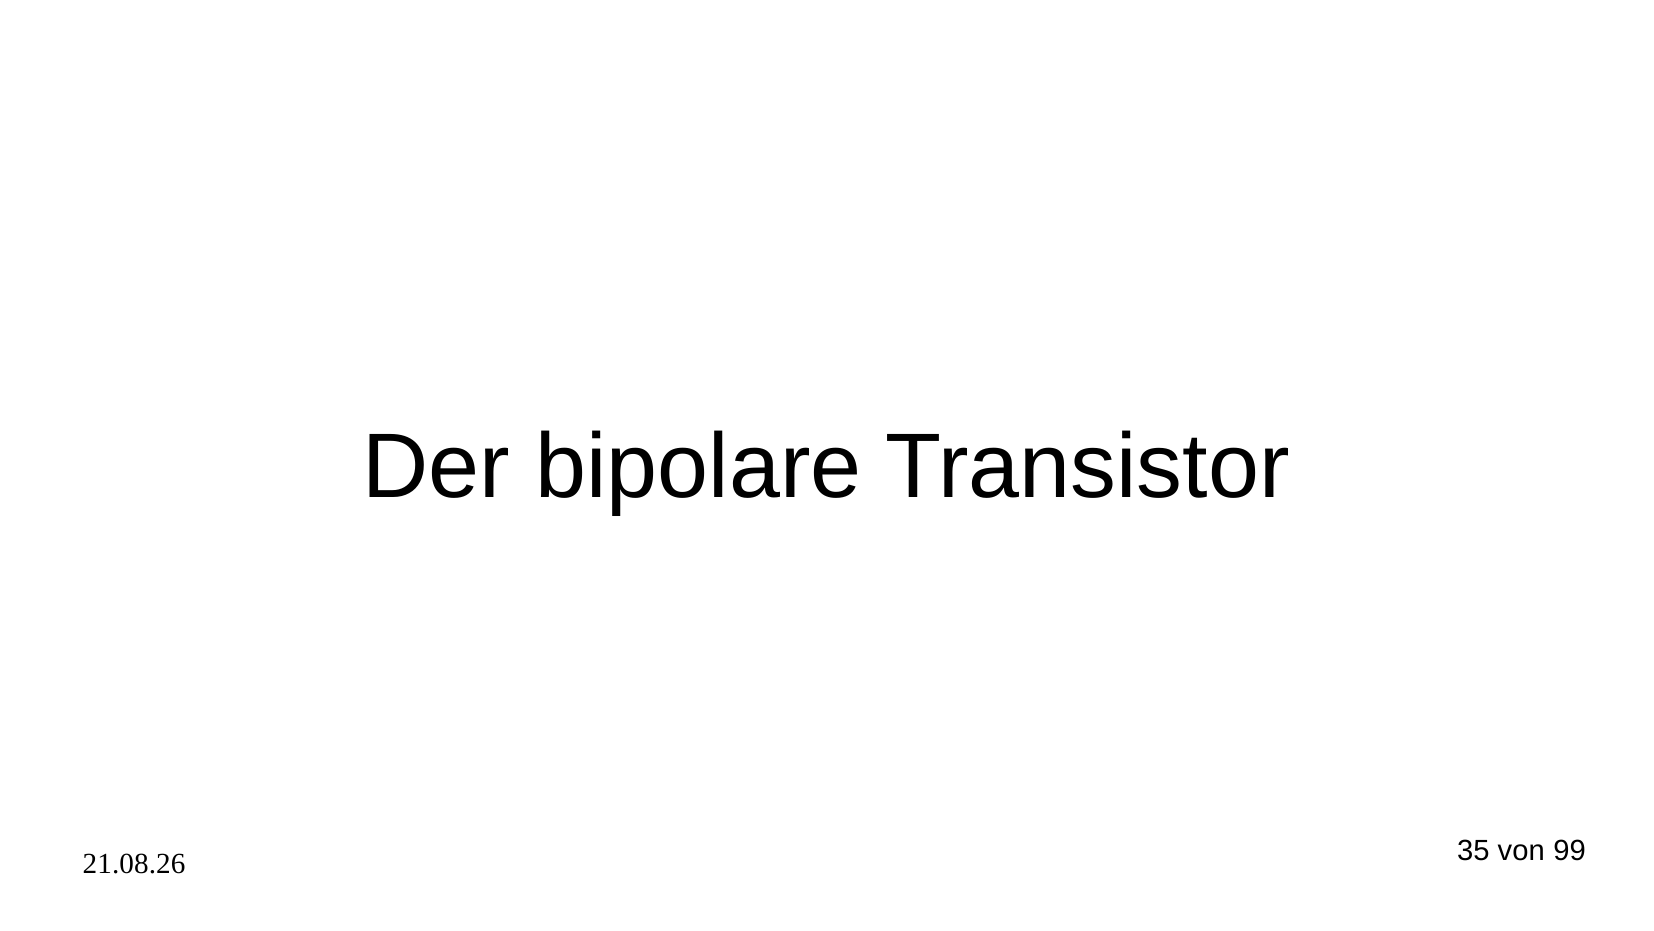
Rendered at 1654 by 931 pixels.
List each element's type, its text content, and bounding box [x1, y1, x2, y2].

title Der bipolare Transistor [82, 388, 1571, 544]
